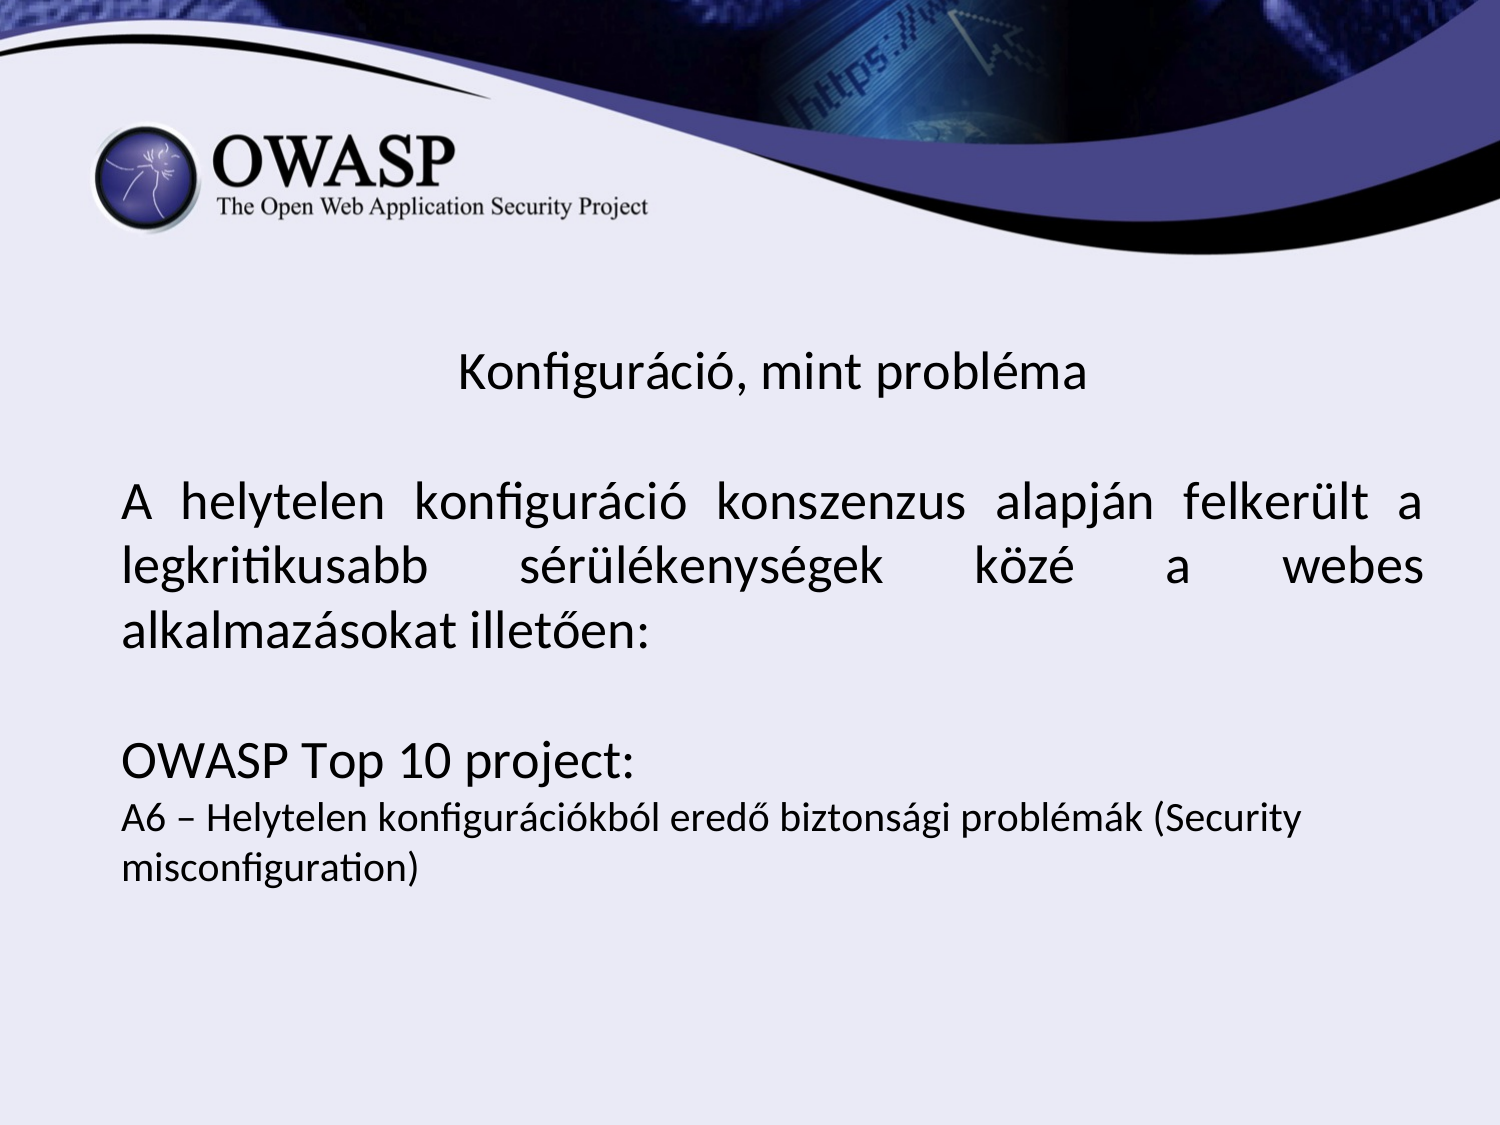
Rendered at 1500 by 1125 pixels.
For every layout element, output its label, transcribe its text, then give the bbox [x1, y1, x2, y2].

text_box Konfiguráció, mint probléma A helytelen konfiguráció konszenzus alapján felkerült a legkritikusabb sérülékenységek közé a webes alkalmazásokat illetően: OWASP Top 10 project: A6 – Helytelen konfigurációkból eredő biztonsági problémák (Security misconfiguration) [106, 327, 1441, 1028]
picture [0, 0, 1500, 1125]
